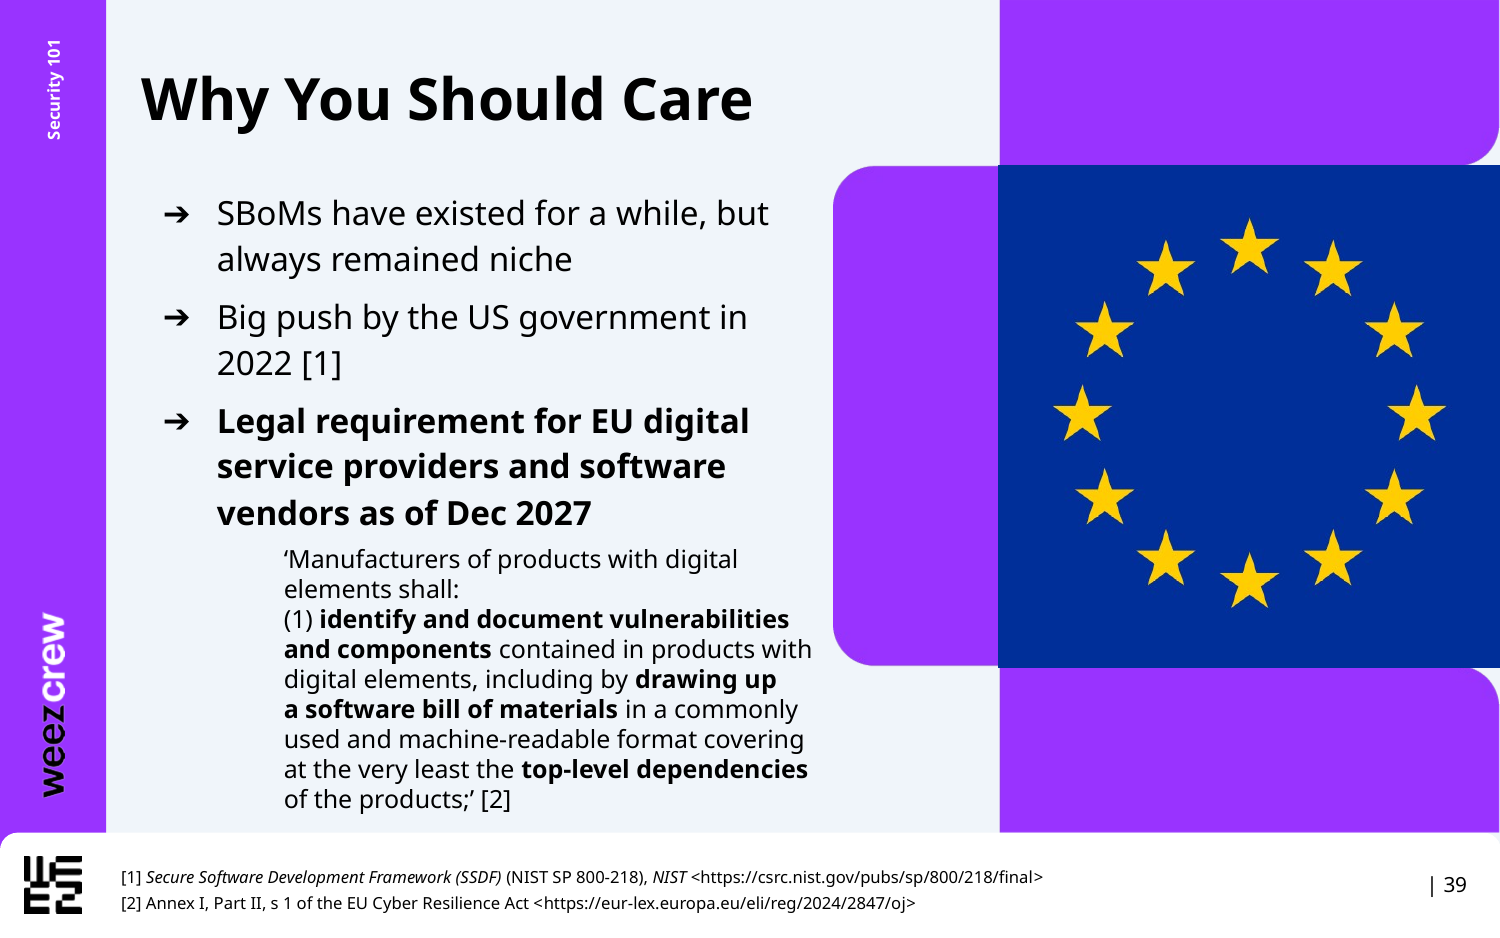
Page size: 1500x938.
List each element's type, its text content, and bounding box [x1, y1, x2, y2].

title Security 101 [0, 24, 107, 497]
subtitle [1] Secure Software Development Framework (SSDF) (NIST SP 800-218), NIST <https://csrc.nist.gov/pubs/sp/800/218/final> [2] Annex I, Part II, s 1 of the EU Cyber Resilience Act <https://eur-lex.europa.eu/eli/reg/2024/2847/oj> [106, 836, 1426, 938]
picture [43, 612, 65, 798]
list SBoMs have existed for a while, but always remained niche Big push by the US government in 2022 [1] Legal requirement for EU digital service providers and software vendors as of Dec 2027 ‘Manufacturers of products with digital elements shall: (1) identify and document vulnerabilities and components contained in products with digital elements, including by drawing up a software bill of materials in a commonly used and machine-readable format covering at the very least the top-level dependencies of the products;’ [2] [126, 171, 833, 792]
picture [833, 0, 1500, 833]
slide_number | <number> [1426, 850, 1482, 922]
picture [24, 856, 82, 914]
title Why You Should Care [126, 24, 976, 170]
